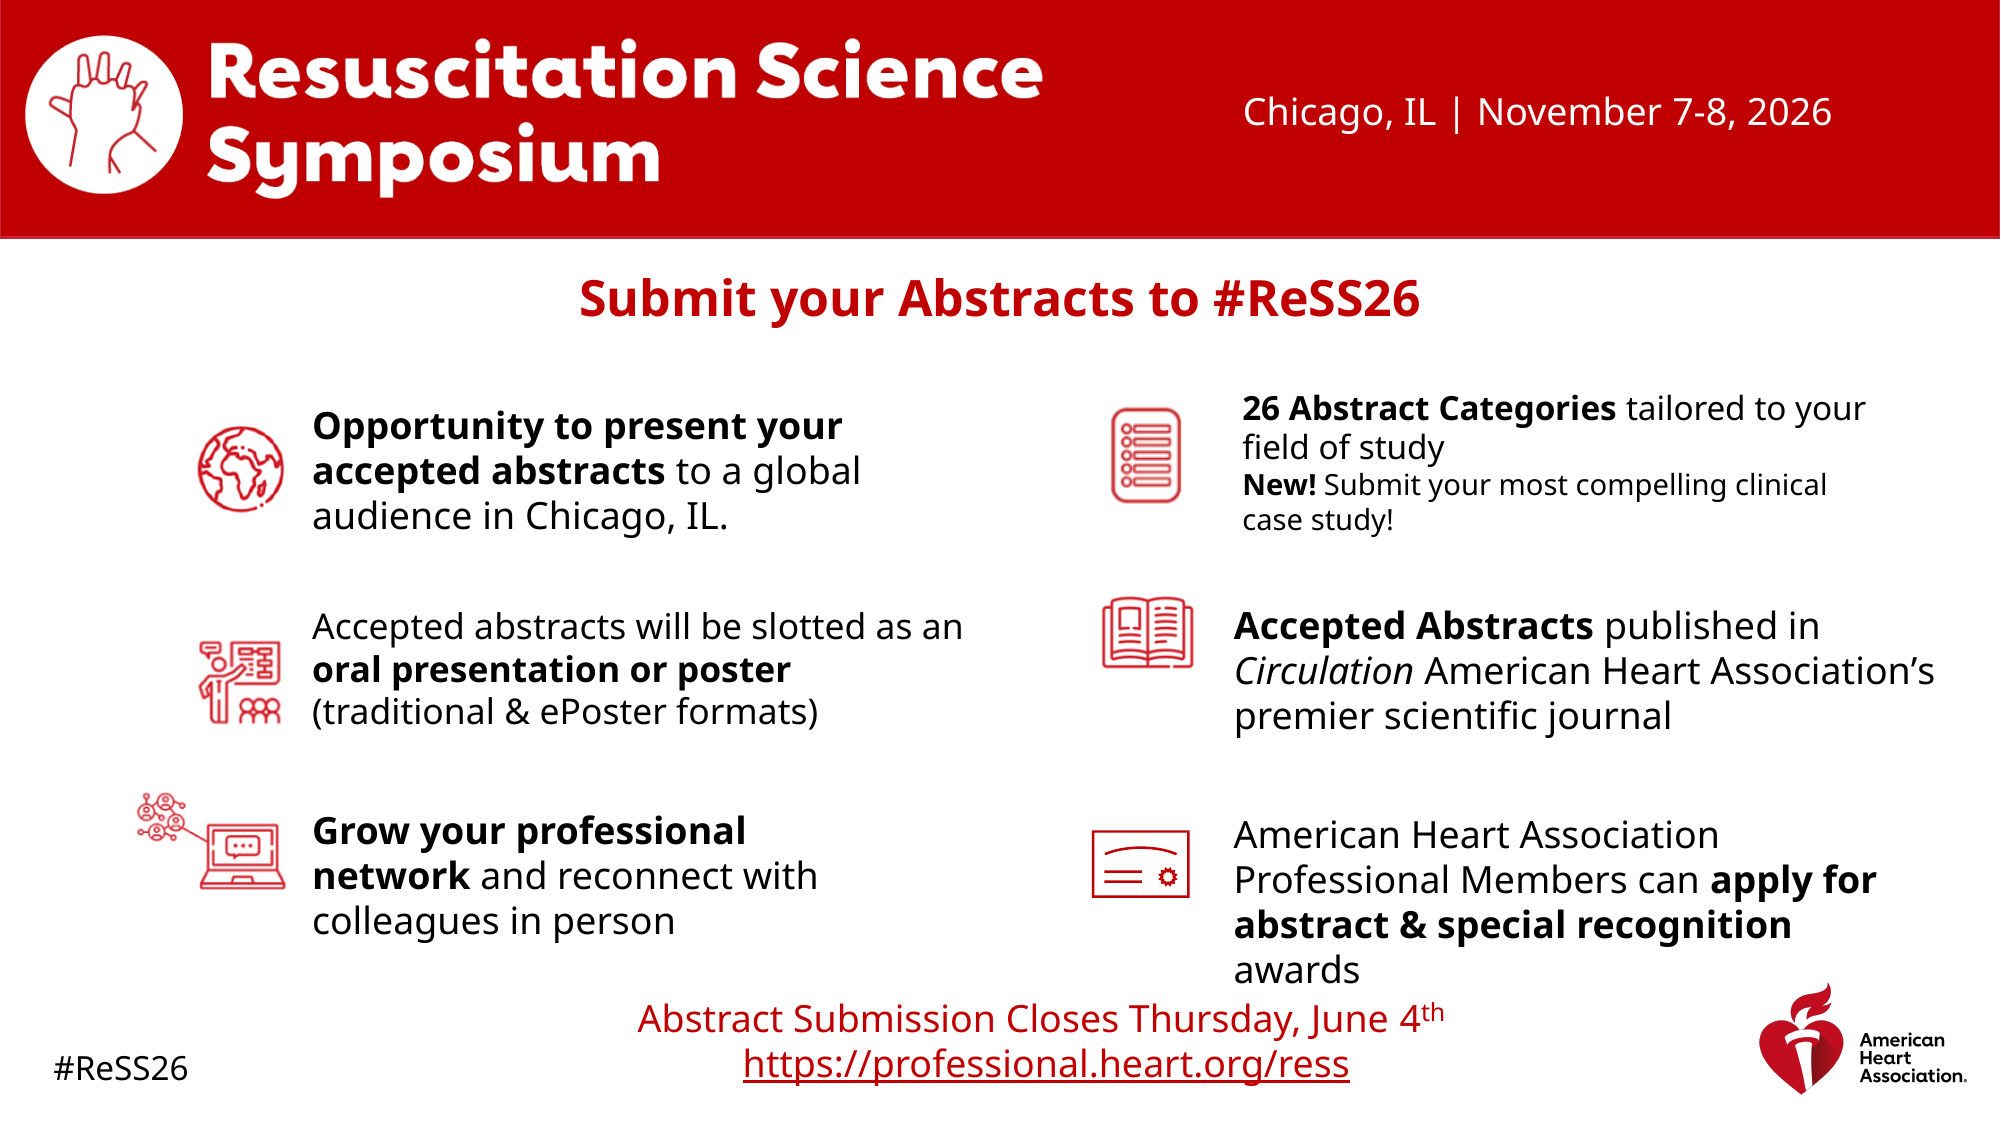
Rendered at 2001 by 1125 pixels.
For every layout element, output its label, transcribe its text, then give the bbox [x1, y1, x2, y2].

text_box #ReSS26 [38, 1039, 238, 1095]
text_box Chicago, IL | November 7-8, 2026 [1076, 80, 2000, 143]
text_box American Heart Association Professional Members can apply for abstract & special recognition awards [1218, 803, 1939, 956]
text_box 26 Abstract Categories tailored to your field of study New! Submit your most compelling clinical case study! [1227, 379, 1894, 546]
text_box Accepted Abstracts published in Circulation American Heart Association’s premier scientific journal [1218, 594, 1958, 746]
picture [182, 632, 296, 738]
text_box Grow your professional network and reconnect with colleagues in person [296, 799, 921, 906]
text_box Abstract Submission Closes Thursday, June 4th https://professional.heart.org/ress [485, 987, 1608, 1094]
picture [1092, 394, 1202, 513]
picture [23, 33, 1047, 200]
picture [1759, 982, 1967, 1095]
text_box Opportunity to present your accepted abstracts to a global audience in Chicago, IL. [296, 394, 942, 546]
picture [1080, 803, 1202, 925]
text_box Submit your Abstracts to #ReSS26 [381, 258, 1618, 335]
picture [188, 419, 291, 518]
text_box [0, 0, 2000, 238]
picture [124, 785, 297, 904]
picture [1096, 593, 1201, 676]
text_box Accepted abstracts will be slotted as an oral presentation or poster (traditional & ePoster formats) [296, 596, 991, 741]
